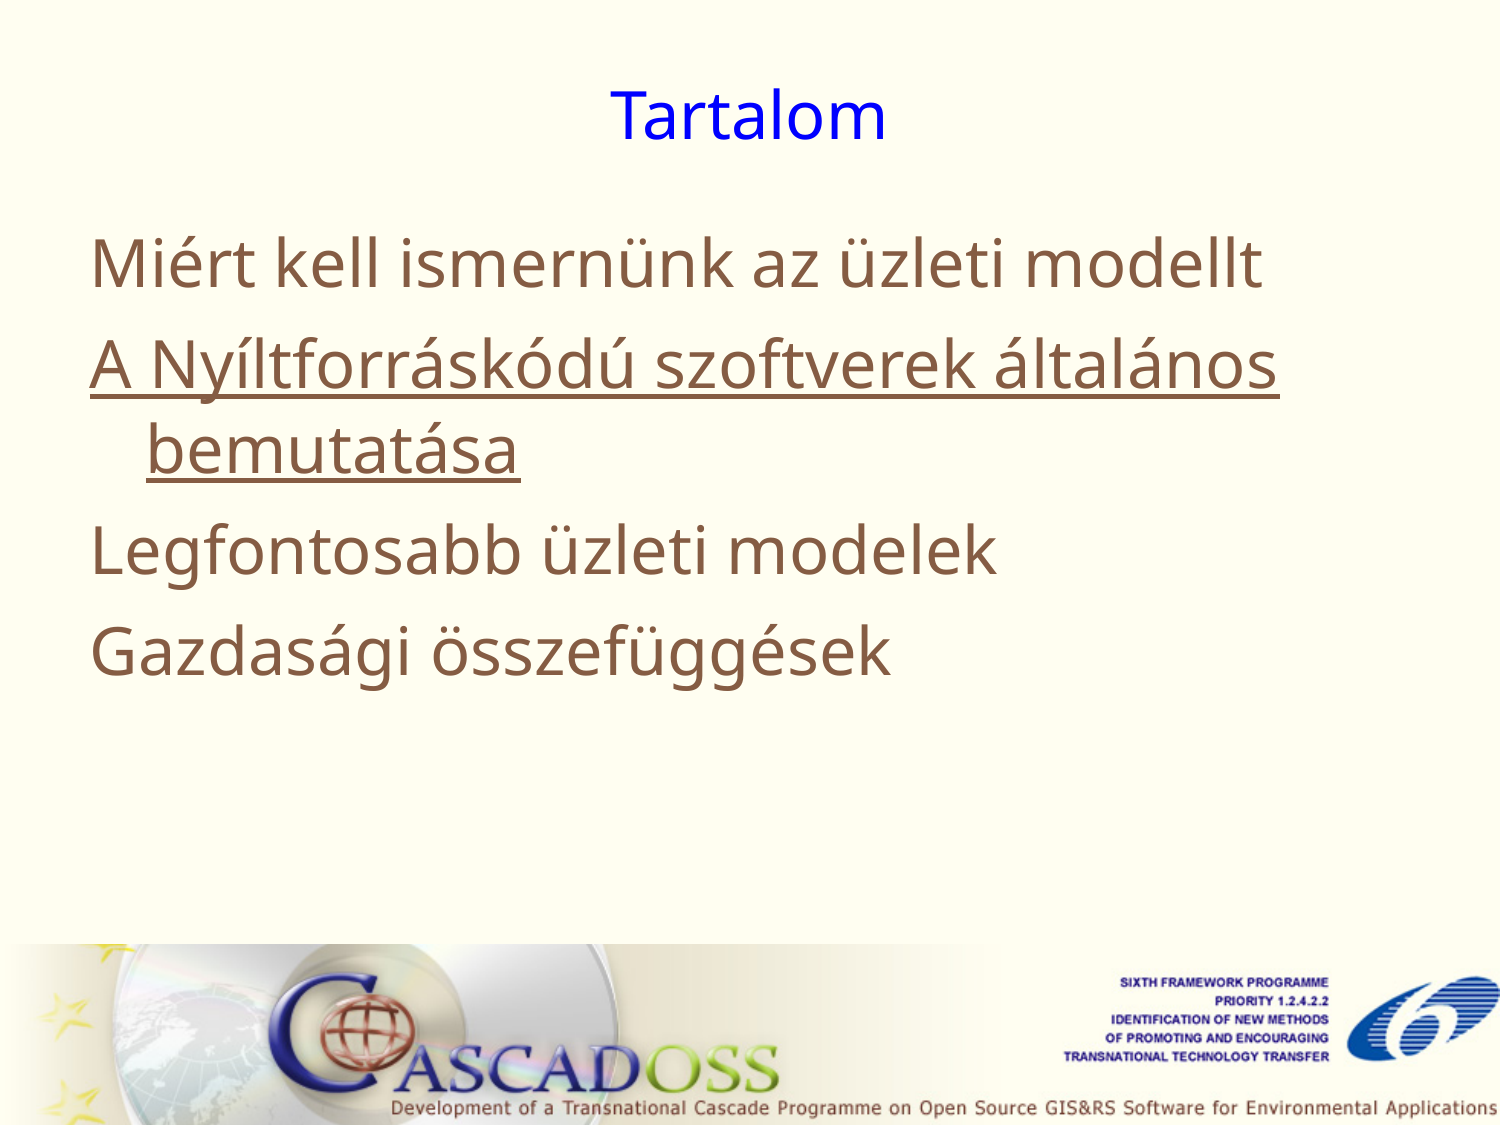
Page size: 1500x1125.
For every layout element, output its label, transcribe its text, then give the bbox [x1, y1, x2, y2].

picture [0, 944, 1500, 1125]
title Tartalom [74, 13, 1425, 208]
list Miért kell ismernünk az üzleti modellt A Nyíltforráskódú szoftverek általános bemutatása Legfontosabb üzleti modelek Gazdasági összefüggések [74, 208, 1425, 951]
